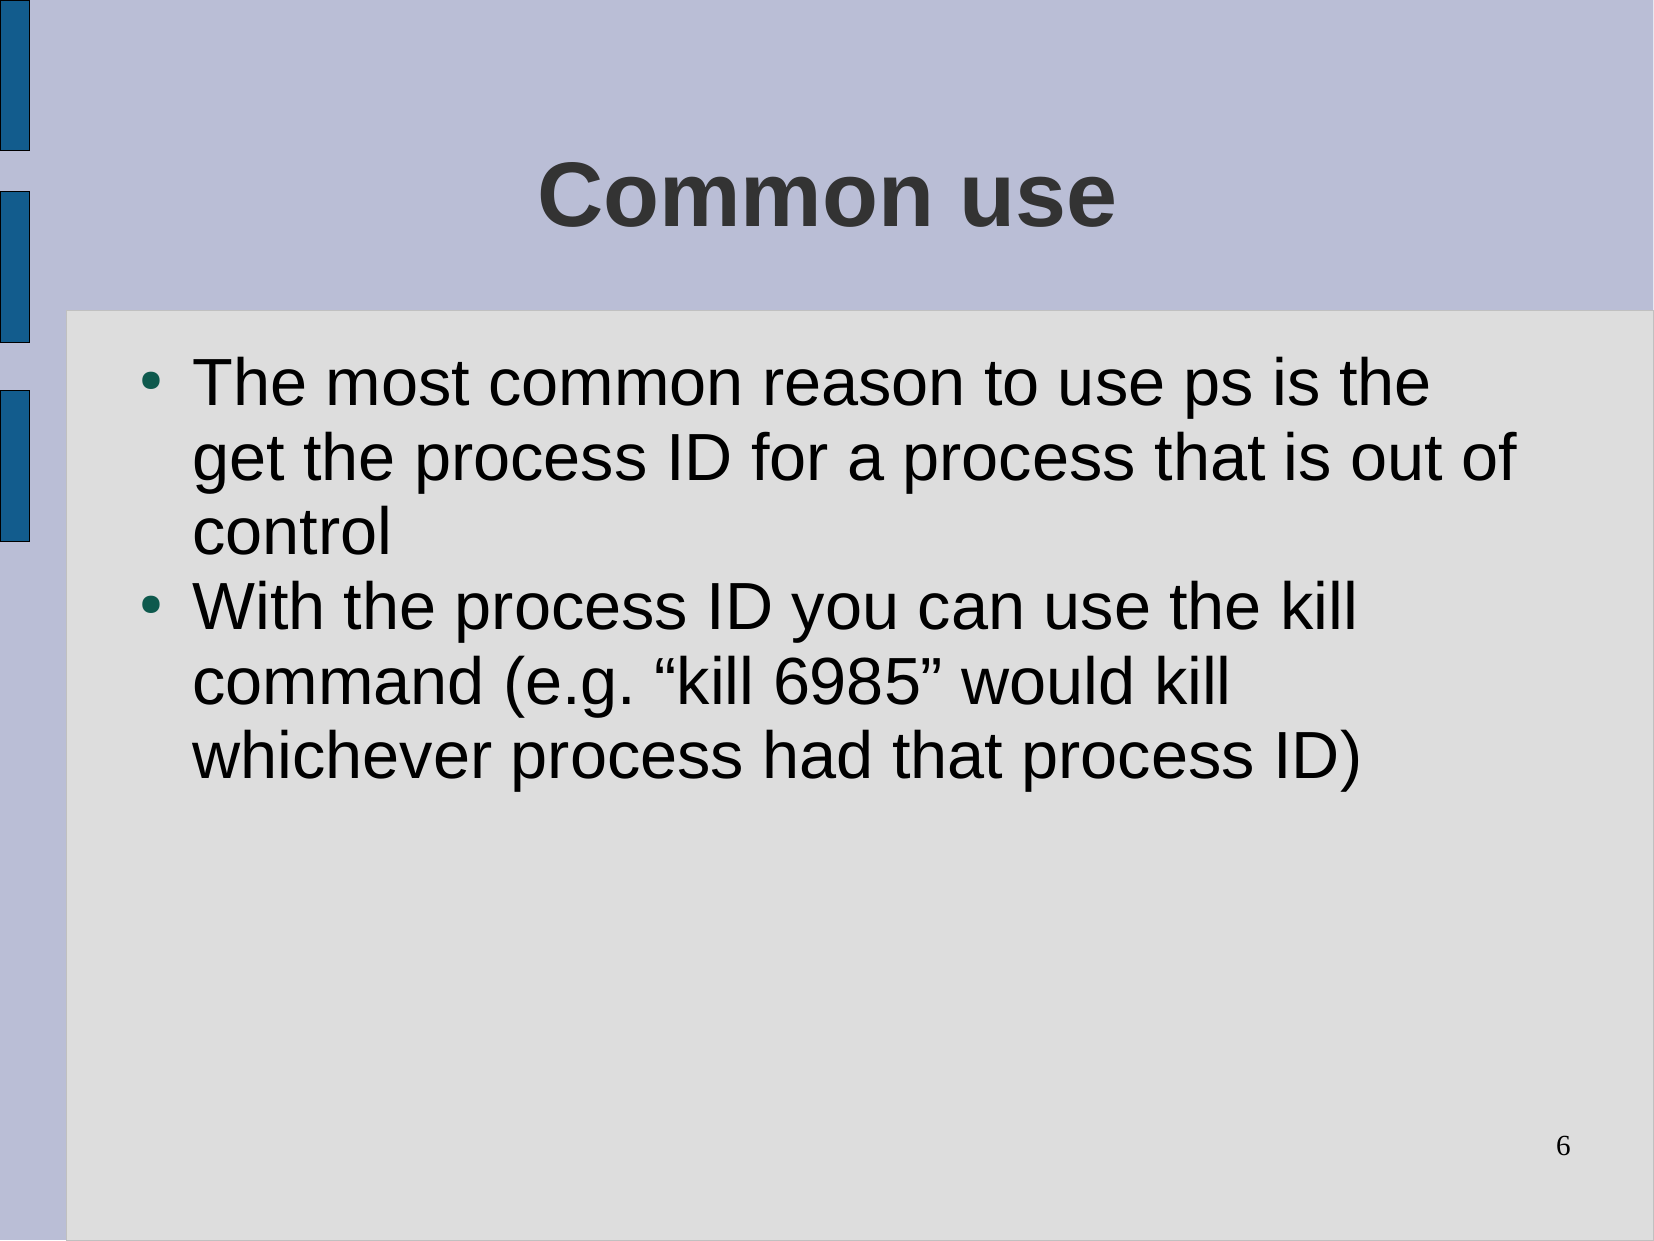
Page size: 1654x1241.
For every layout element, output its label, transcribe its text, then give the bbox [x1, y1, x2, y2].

list The most common reason to use ps is the get the process ID for a process that is out of control With the process ID you can use the kill command (e.g. “kill 6985” would kill whichever process had that process ID) [121, 344, 1534, 1112]
title Common use [121, 98, 1534, 291]
